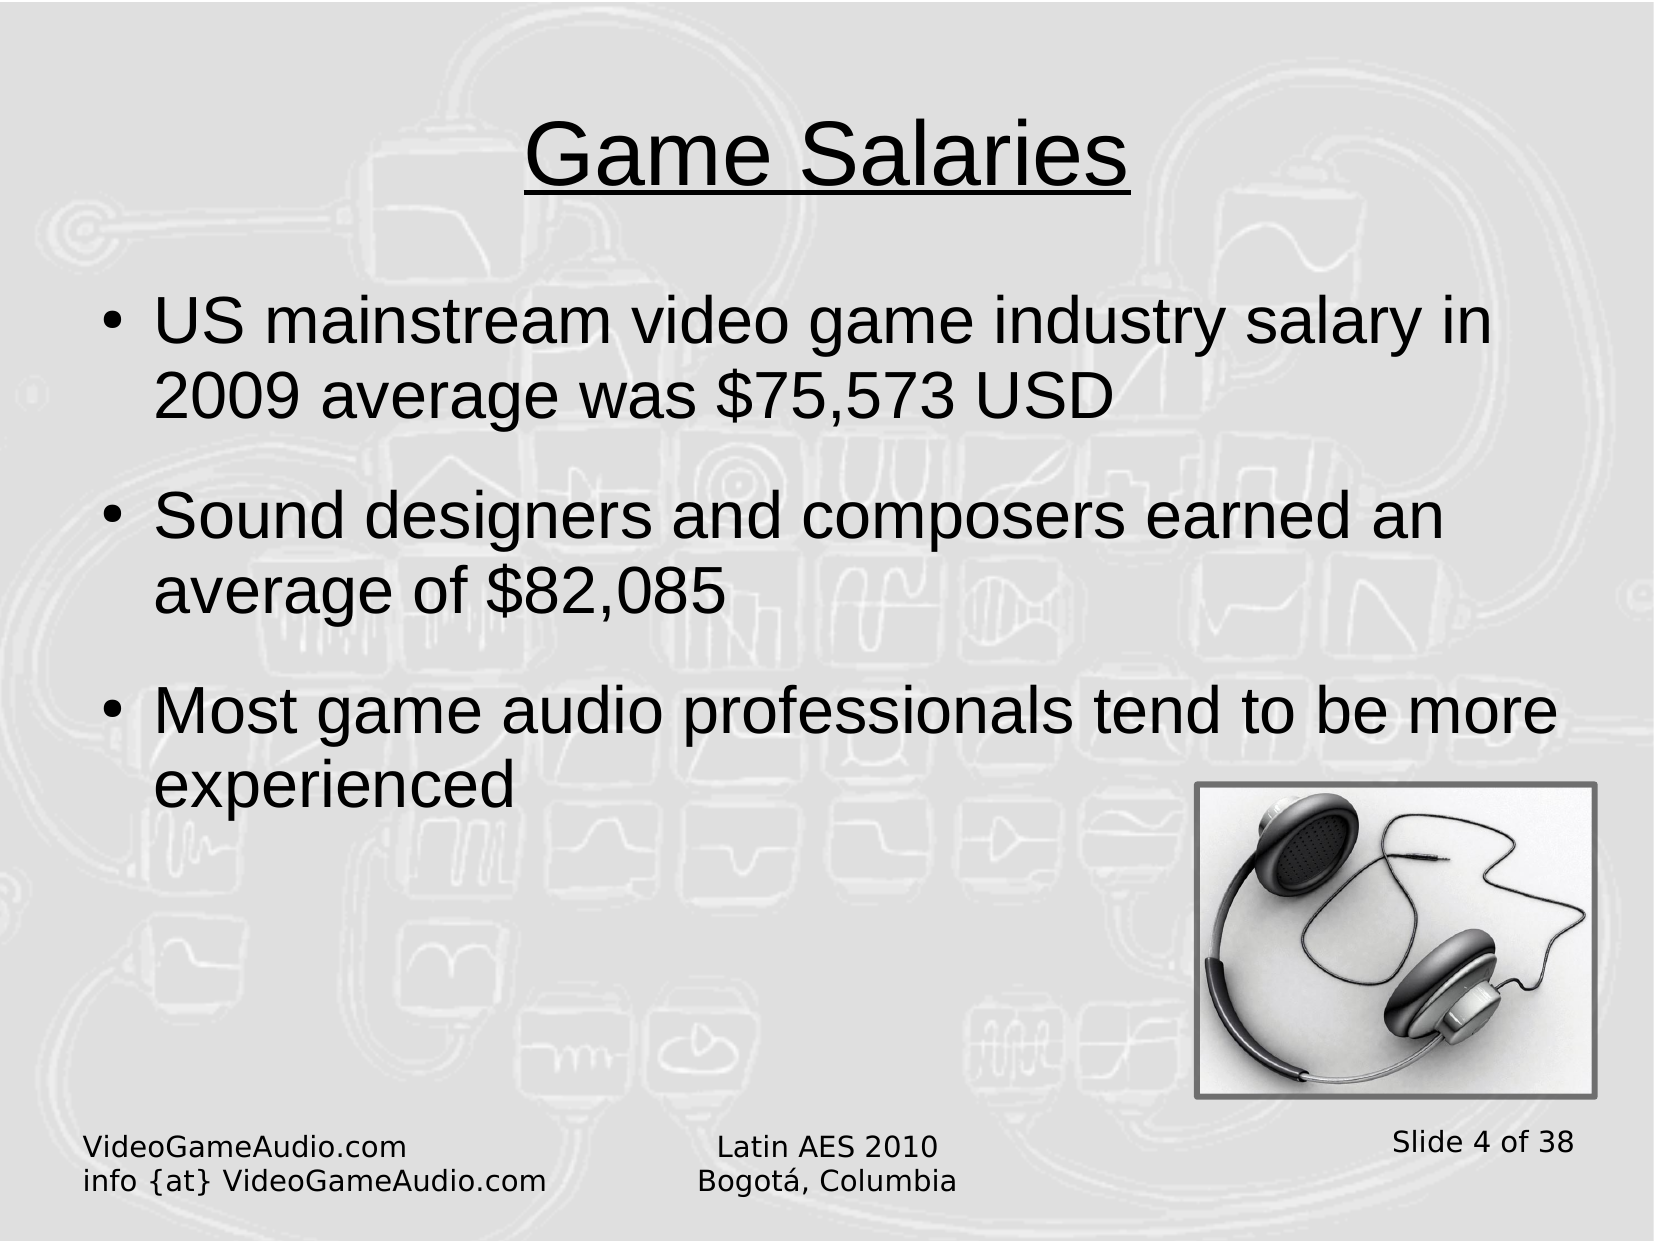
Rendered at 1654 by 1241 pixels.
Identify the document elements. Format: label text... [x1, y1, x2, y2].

list US mainstream video game industry salary in 2009 average was $75,573 USD Sound designers and composers earned an average of $82,085 Most game audio professionals tend to be more experienced [82, 283, 1572, 863]
picture [0, 2, 1654, 1241]
title Game Salaries [82, 49, 1572, 257]
